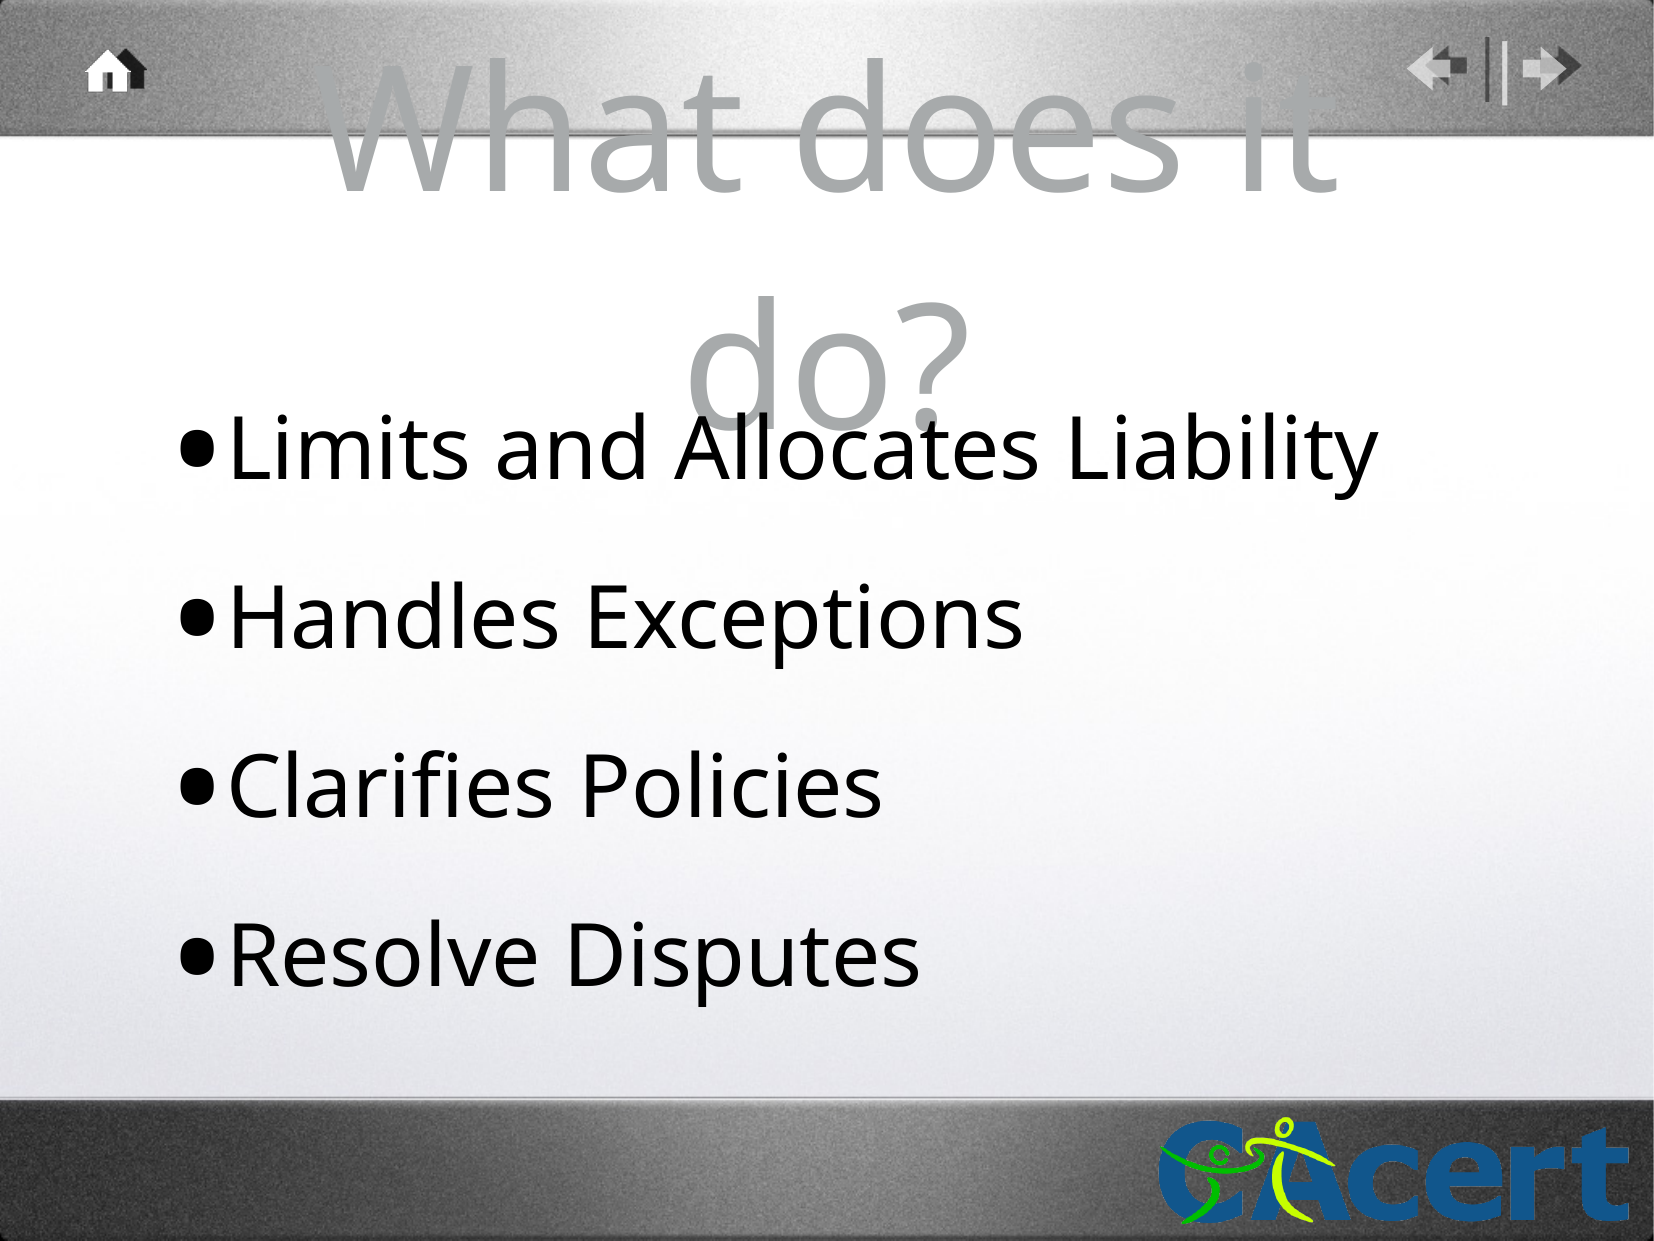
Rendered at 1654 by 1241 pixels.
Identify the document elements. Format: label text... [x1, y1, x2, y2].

picture [0, 0, 1654, 1241]
title What does it do? [161, 134, 1493, 335]
list Limits and Allocates Liability Handles Exceptions Clarifies Policies Resolve Disputes [161, 335, 1493, 1063]
